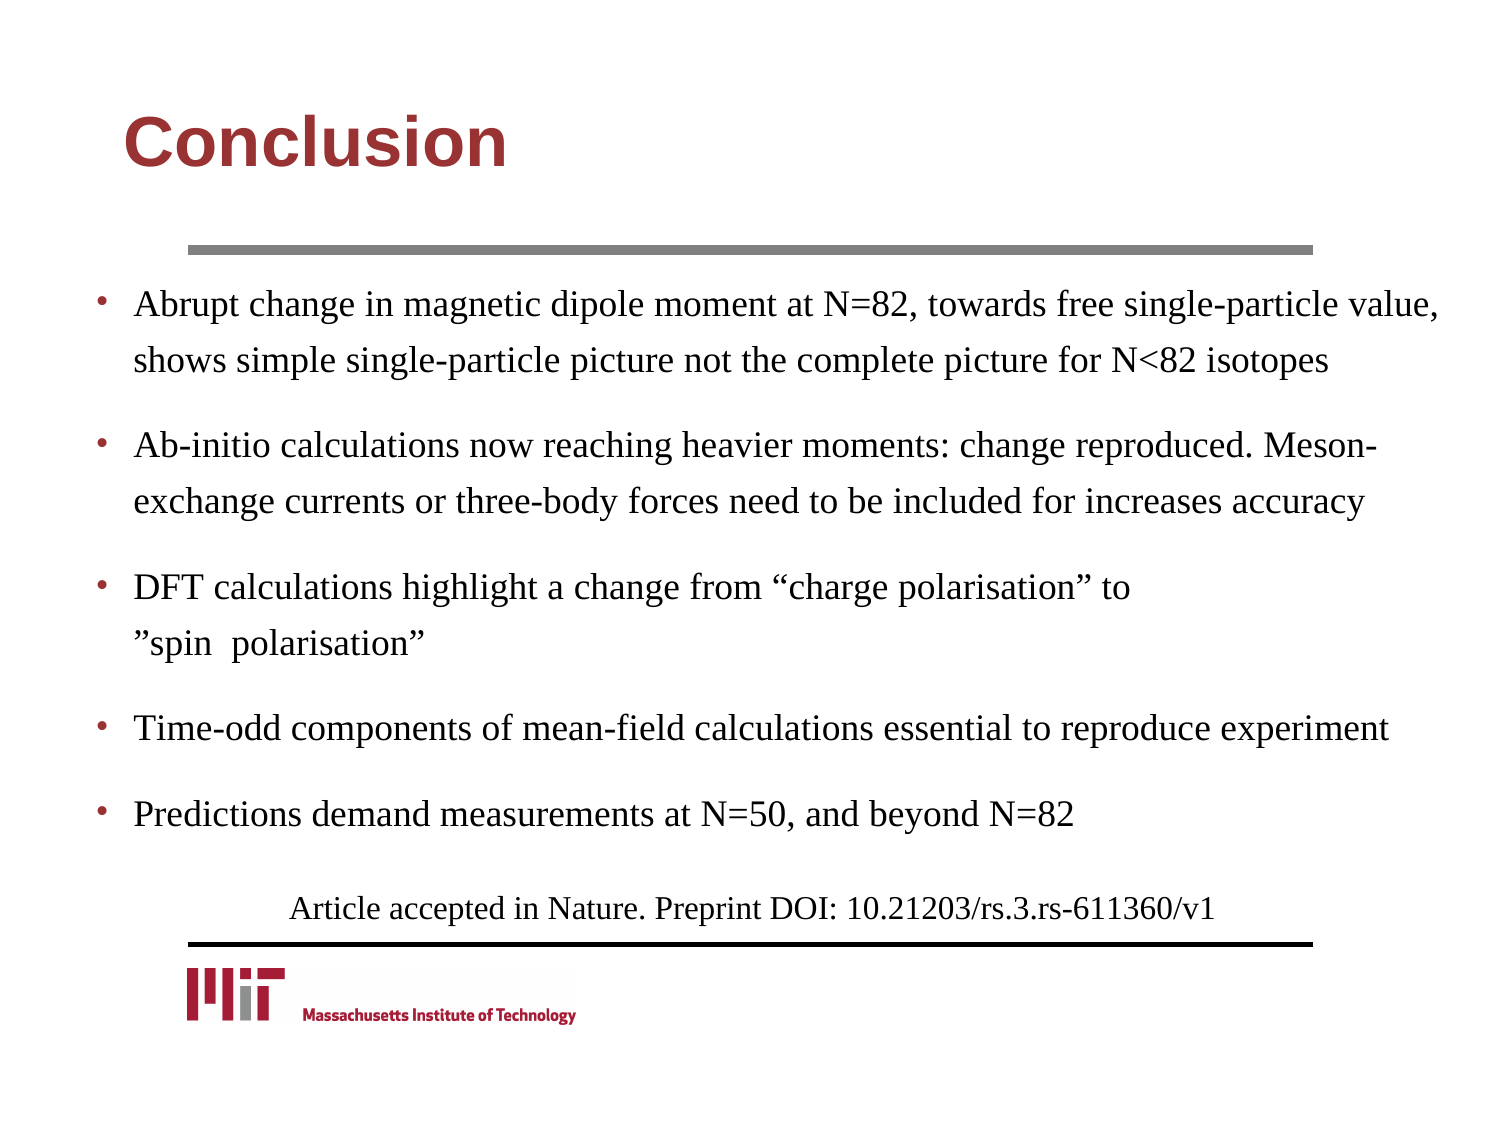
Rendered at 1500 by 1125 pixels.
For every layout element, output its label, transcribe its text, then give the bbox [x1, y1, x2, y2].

text_box Abrupt change in magnetic dipole moment at N=82, towards free single-particle value, shows simple single-particle picture not the complete picture for N<82 isotopes Ab-initio calculations now reaching heavier moments: change reproduced. Meson-exchange currents or three-body forces need to be included for increases accuracy DFT calculations highlight a change from “charge polarisation” to ”spin polarisation” Time-odd components of mean-field calculations essential to reproduce experiment Predictions demand measurements at N=50, and beyond N=82 [80, 260, 1465, 898]
title Conclusion [108, 6, 1418, 260]
picture [187, 968, 576, 1025]
text_box Article accepted in Nature. Preprint DOI: 10.21203/rs.3.rs-611360/v1 [236, 862, 1500, 990]
